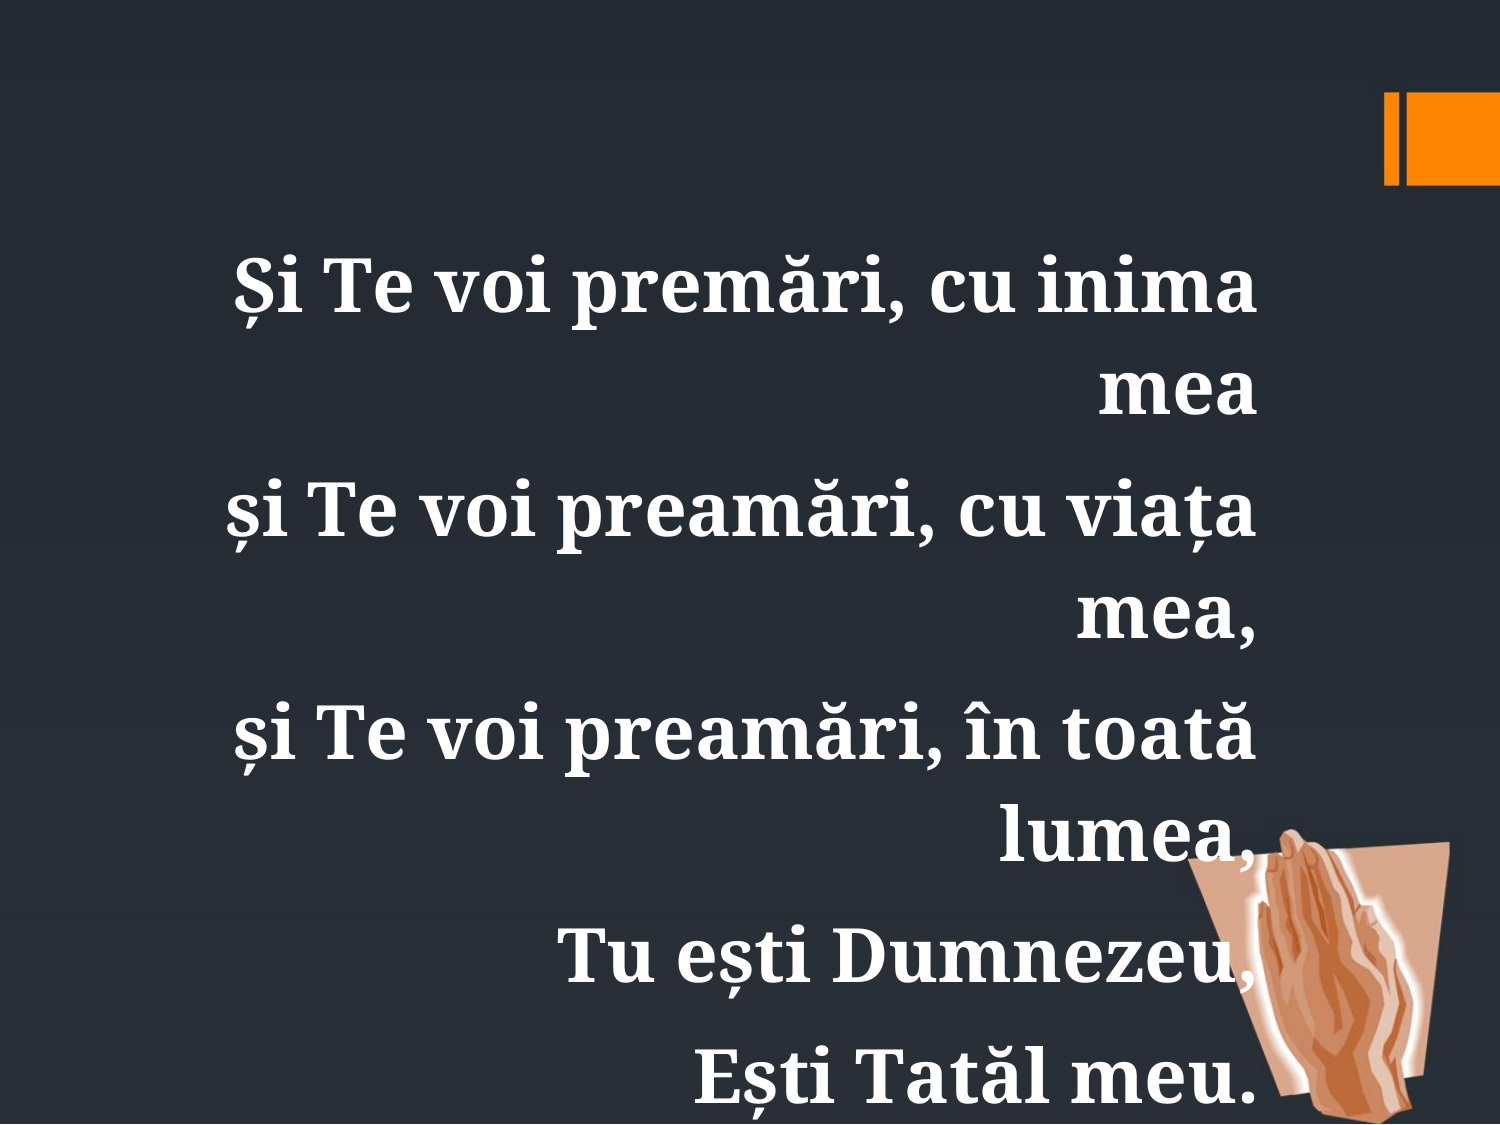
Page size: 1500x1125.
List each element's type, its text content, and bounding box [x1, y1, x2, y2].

subtitle Şi Te voi premări, cu inima mea şi Te voi preamări, cu viaţa mea, şi Te voi preamări, în toată lumea, Tu eşti Dumnezeu, Eşti Tatăl meu. [37, 224, 1276, 863]
picture [0, 0, 1500, 1124]
